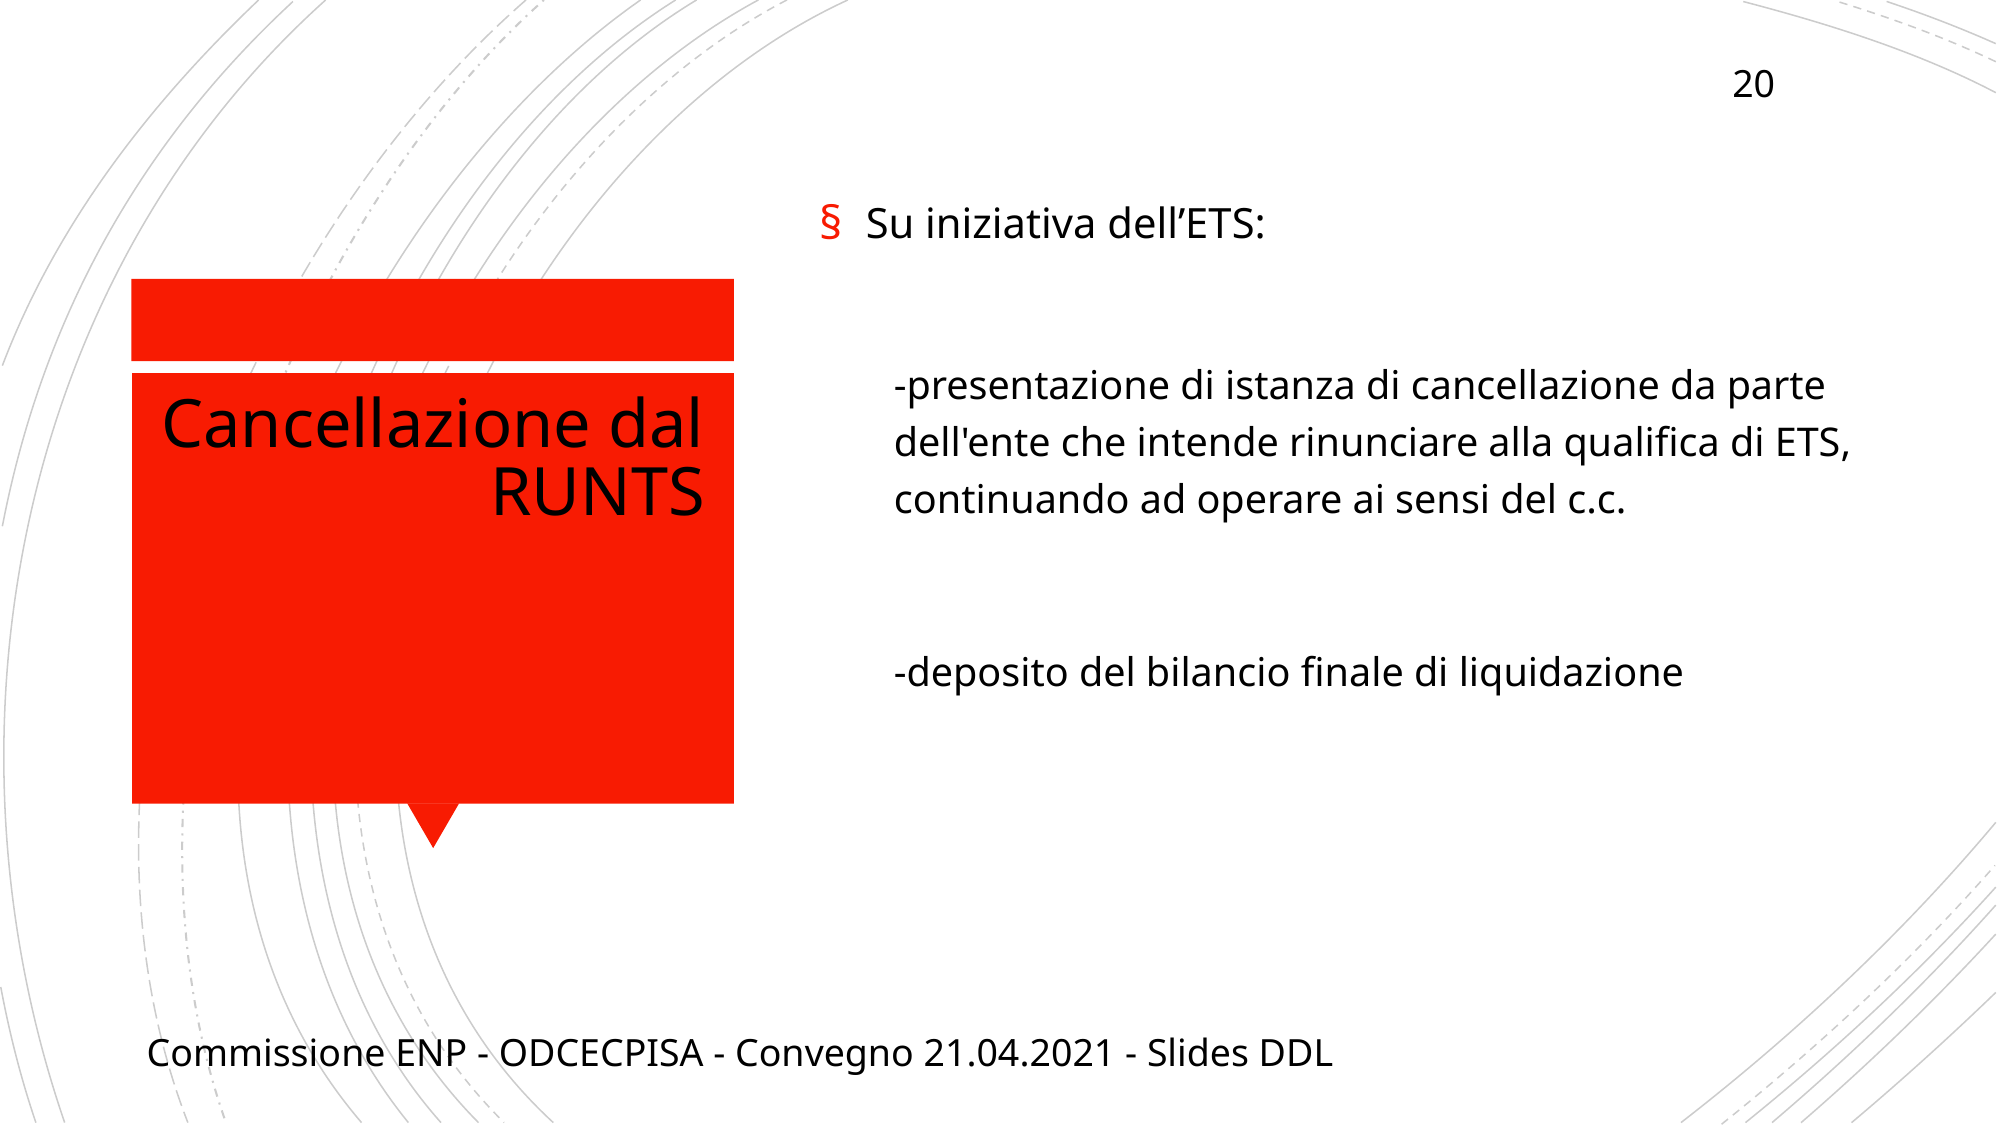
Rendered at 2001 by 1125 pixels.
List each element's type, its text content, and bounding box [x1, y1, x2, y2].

list Su iniziativa dell’ETS: -presentazione di istanza di cancellazione da parte dell'ente che intende rinunciare alla qualifica di ETS, continuando ad operare ai sensi del c.c. -deposito del bilancio finale di liquidazione [753, 104, 1975, 1022]
slide_number <numero> [1717, 52, 1868, 105]
footer Commissione ENP - ODCECPISA - Convegno 21.04.2021 - Slides DDL [131, 1021, 1869, 1074]
title Cancellazione dal RUNTS [145, 385, 720, 789]
